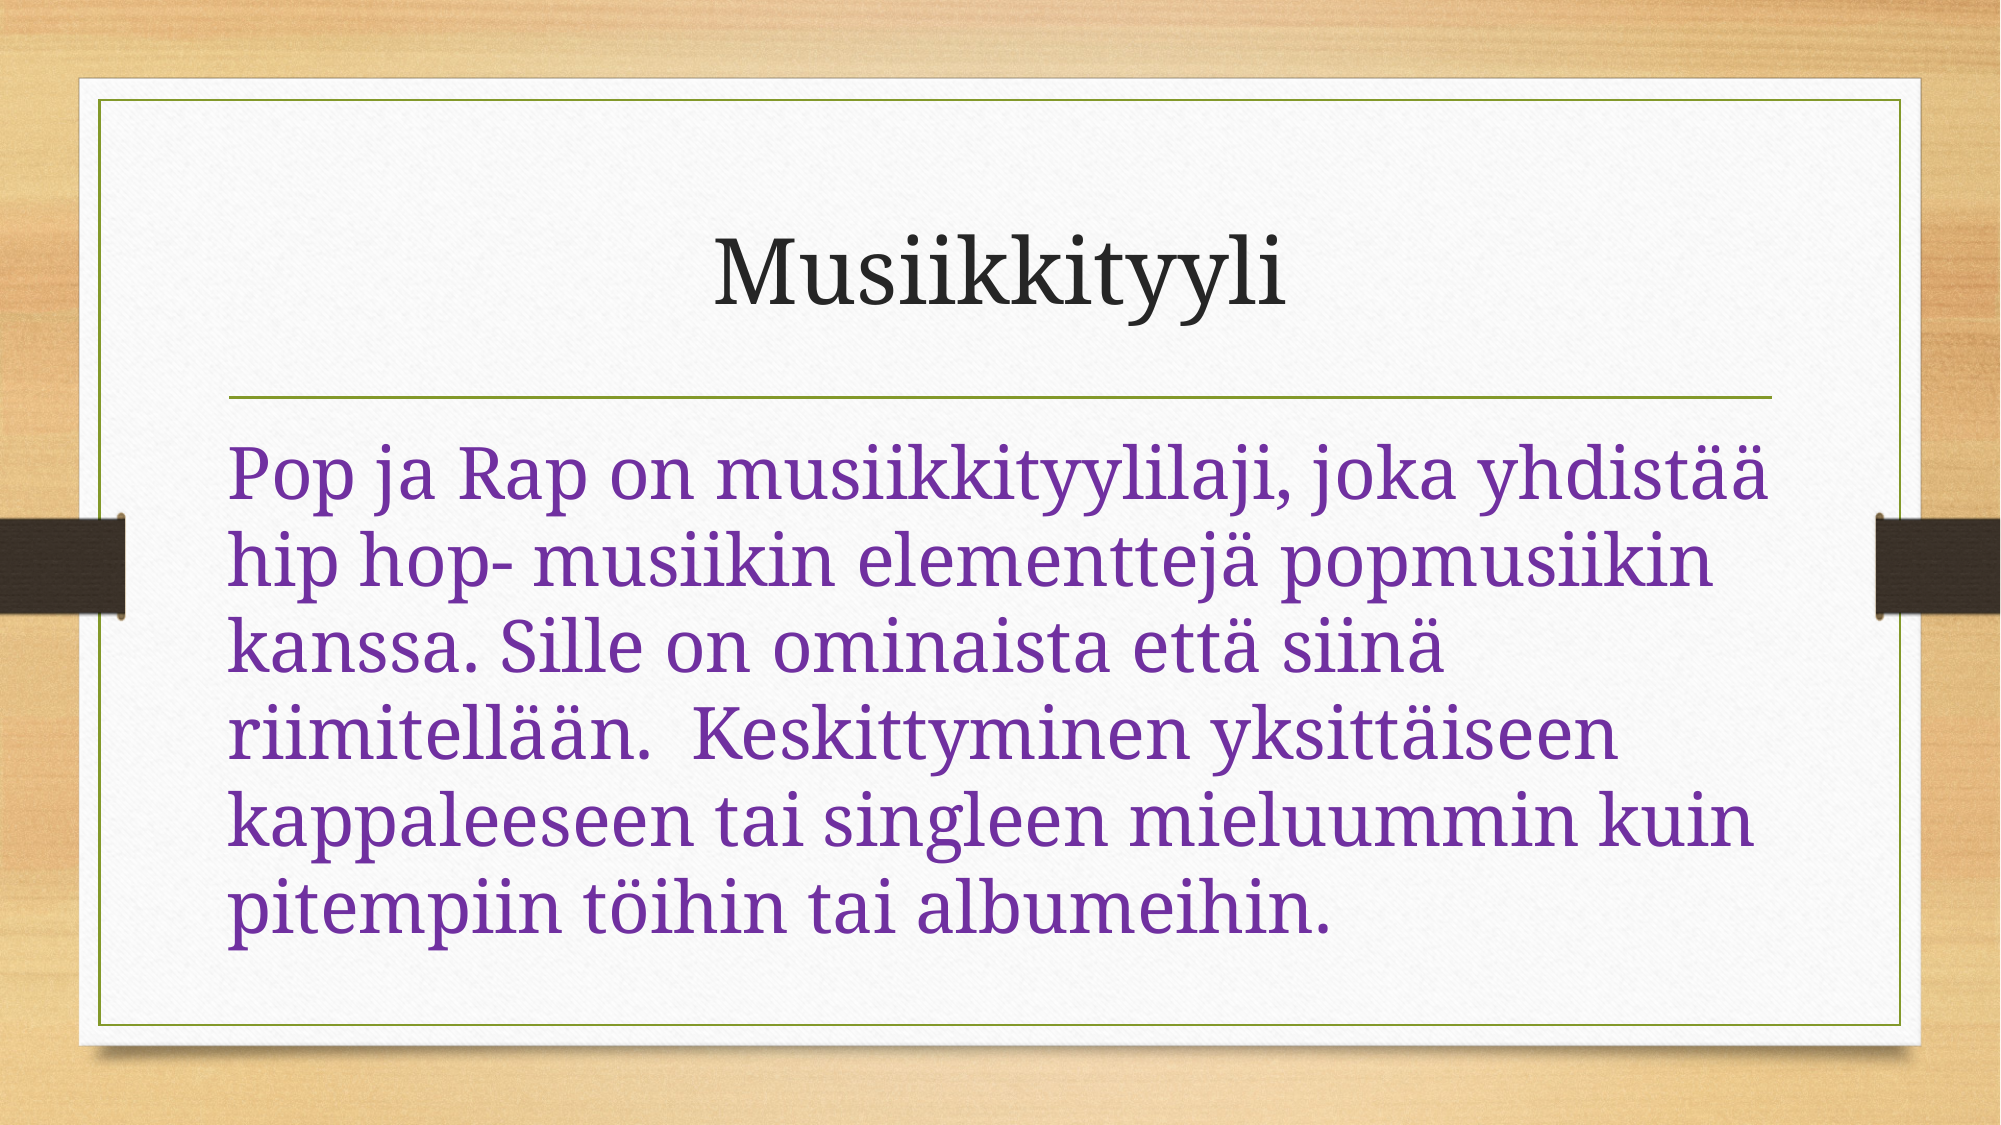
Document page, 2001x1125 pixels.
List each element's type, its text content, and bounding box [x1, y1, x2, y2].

list Pop ja Rap on musiikkityylilaji, joka yhdistää hip hop- musiikin elementtejä popmusiikin kanssa. Sille on ominaista että siinä riimitellään. Keskittyminen yksittäiseen kappaleeseen tai singleen mieluummin kuin pitempiin töihin tai albumeihin. [212, 419, 1788, 964]
title Musiikkityyli [212, 161, 1788, 376]
